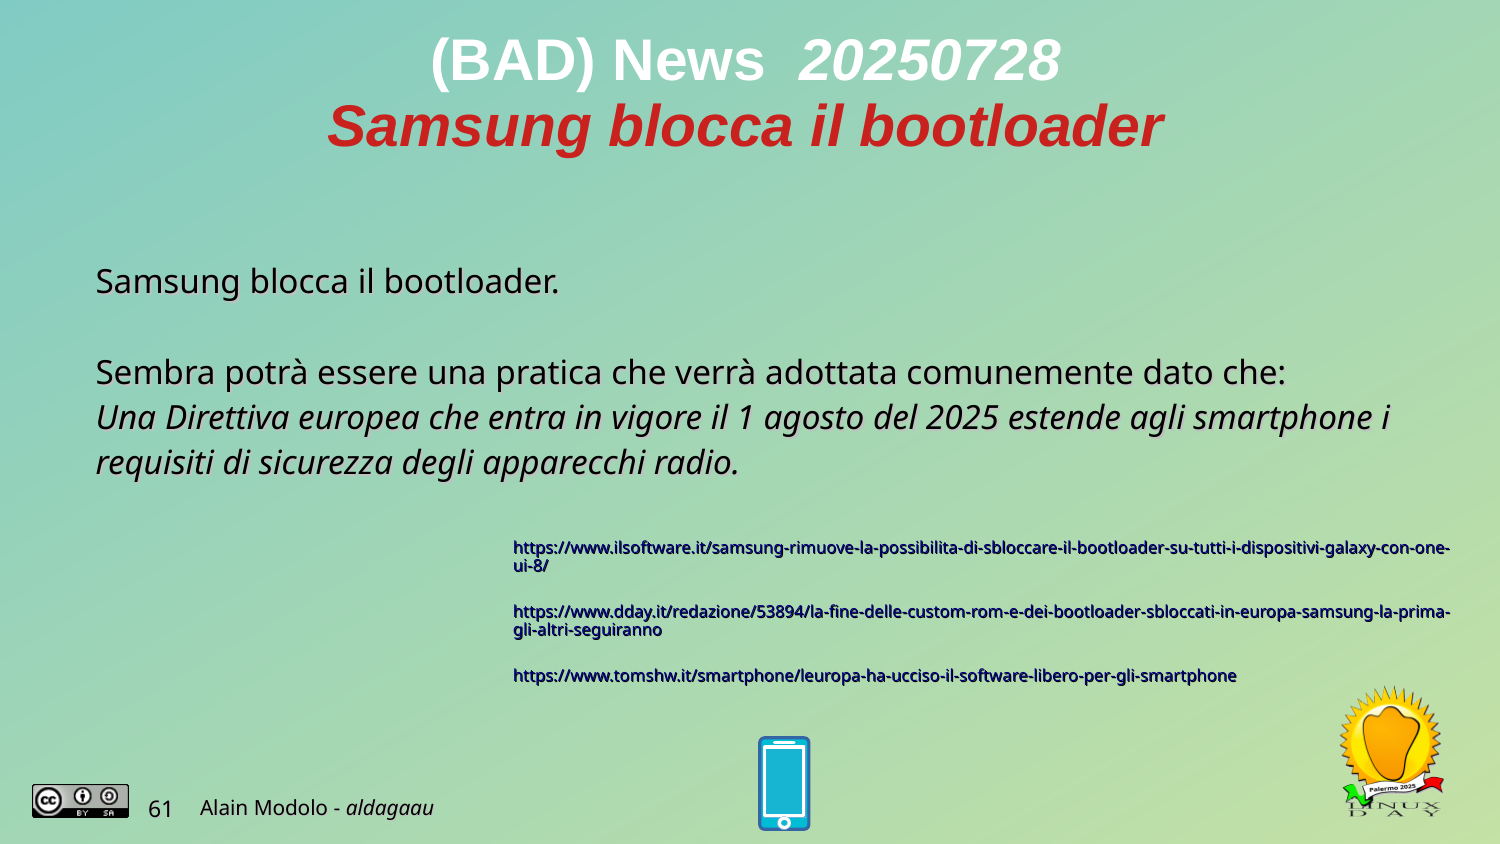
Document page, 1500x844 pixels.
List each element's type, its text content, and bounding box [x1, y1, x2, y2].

title (BAD) News 20250728 Samsung blocca il bootloader [288, 13, 1204, 174]
text_box https://www.ilsoftware.it/samsung-rimuove-la-possibilita-di-sbloccare-il-bootloader-su-tutti-i-dispositivi-galaxy-con-one-ui-8/ https://www.dday.it/redazione/53894/la-fine-delle-custom-rom-e-dei-bootloader-sbloccati-in-europa-samsung-la-prima-gli-altri-seguiranno https://www.tomshw.it/smartphone/leuropa-ha-ucciso-il-software-libero-per-gli-smartphone [498, 528, 1477, 656]
picture [1233, 670, 1500, 844]
picture [32, 784, 129, 818]
text_box Samsung blocca il bootloader. Sembra potrà essere una pratica che verrà adottata comunemente dato che: Una Direttiva europea che entra in vigore il 1 agosto del 2025 estende agli smartphone i requisiti di sicurezza degli apparecchi radio. [80, 251, 1437, 561]
text_box [759, 737, 809, 830]
